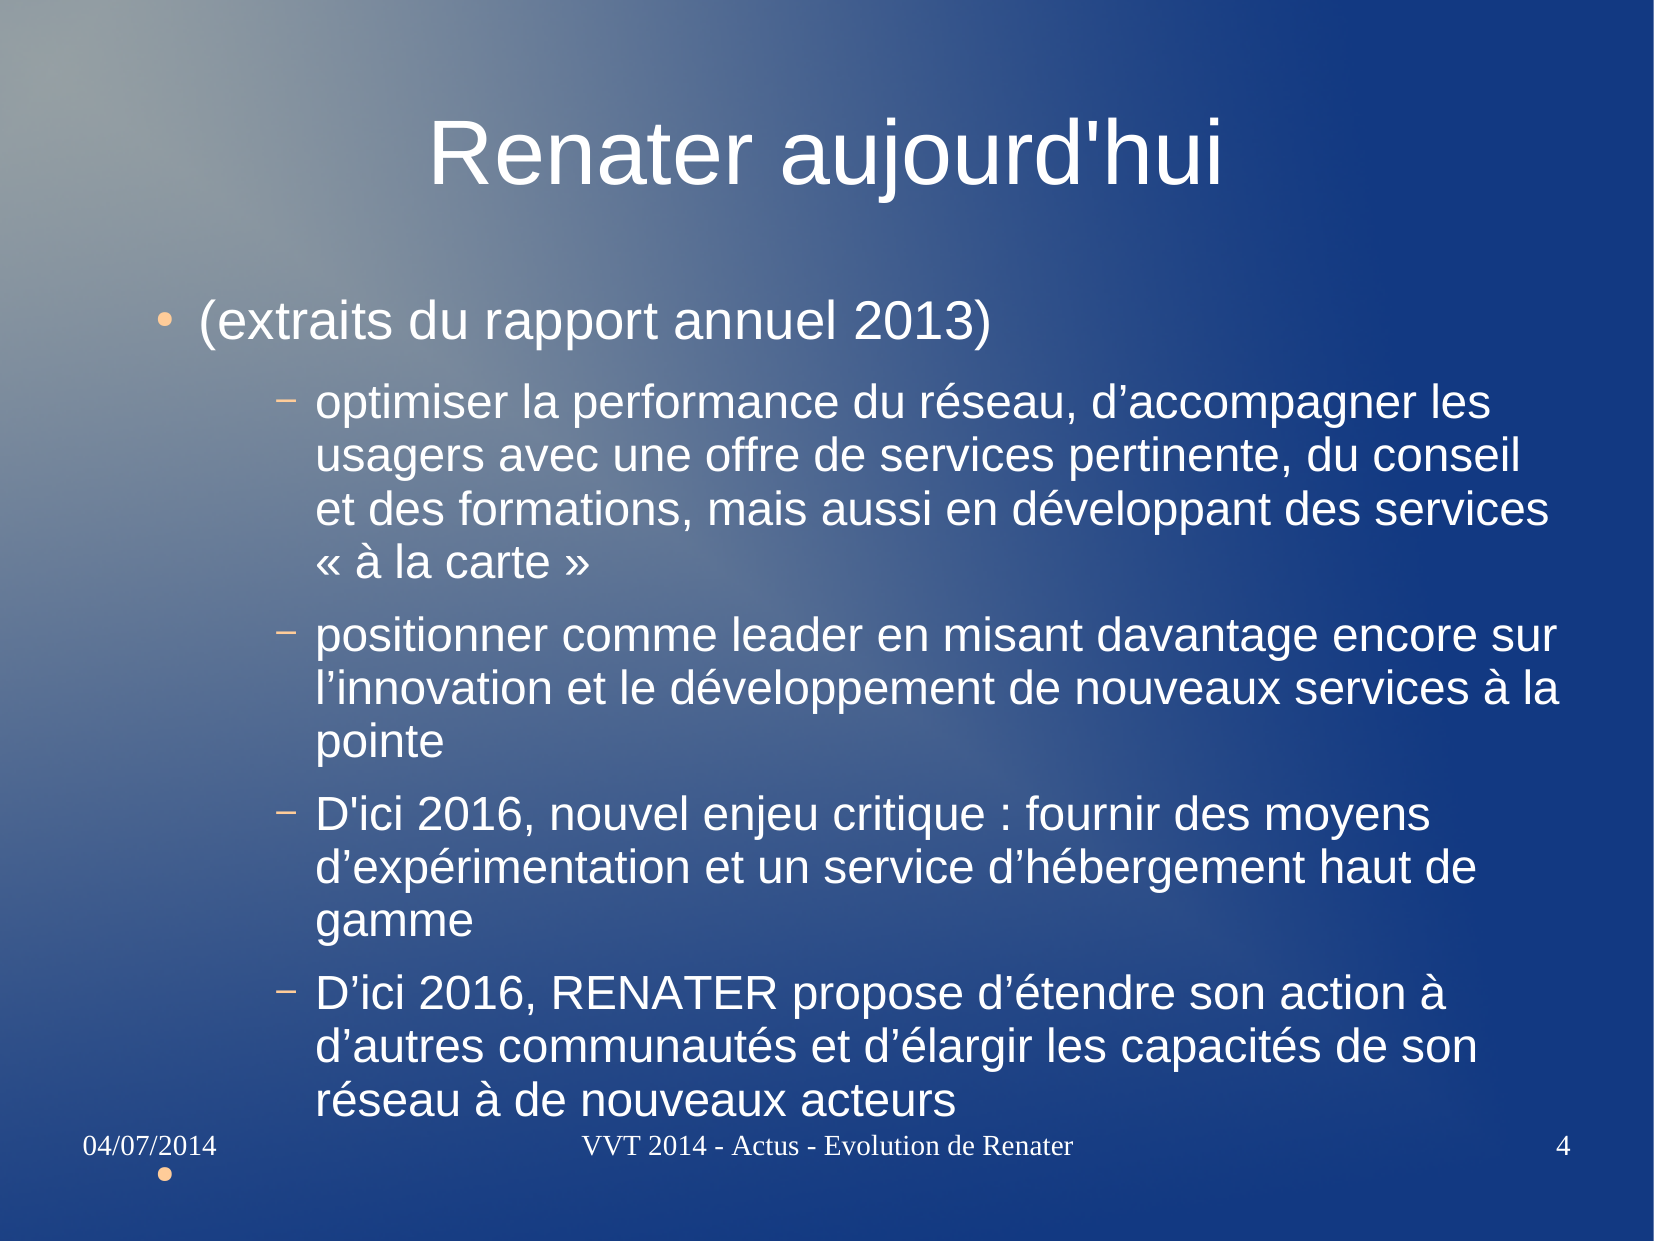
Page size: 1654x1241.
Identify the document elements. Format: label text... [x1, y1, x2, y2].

title Renater aujourd'hui [82, 49, 1571, 257]
picture [0, 0, 1654, 1241]
list (extraits du rapport annuel 2013) optimiser la performance du réseau, d’accompagner les usagers avec une offre de services pertinente, du conseil et des formations, mais aussi en développant des services « à la carte » positionner comme leader en misant davantage encore sur l’innovation et le développement de nouveaux services à la pointe D'ici 2016, nouvel enjeu critique : fournir des moyens d’expérimentation et un service d’hébergement haut de gamme D’ici 2016, RENATER propose d’étendre son action à d’autres communautés et d’élargir les capacités de son réseau à de nouveaux acteurs [82, 290, 1571, 1132]
